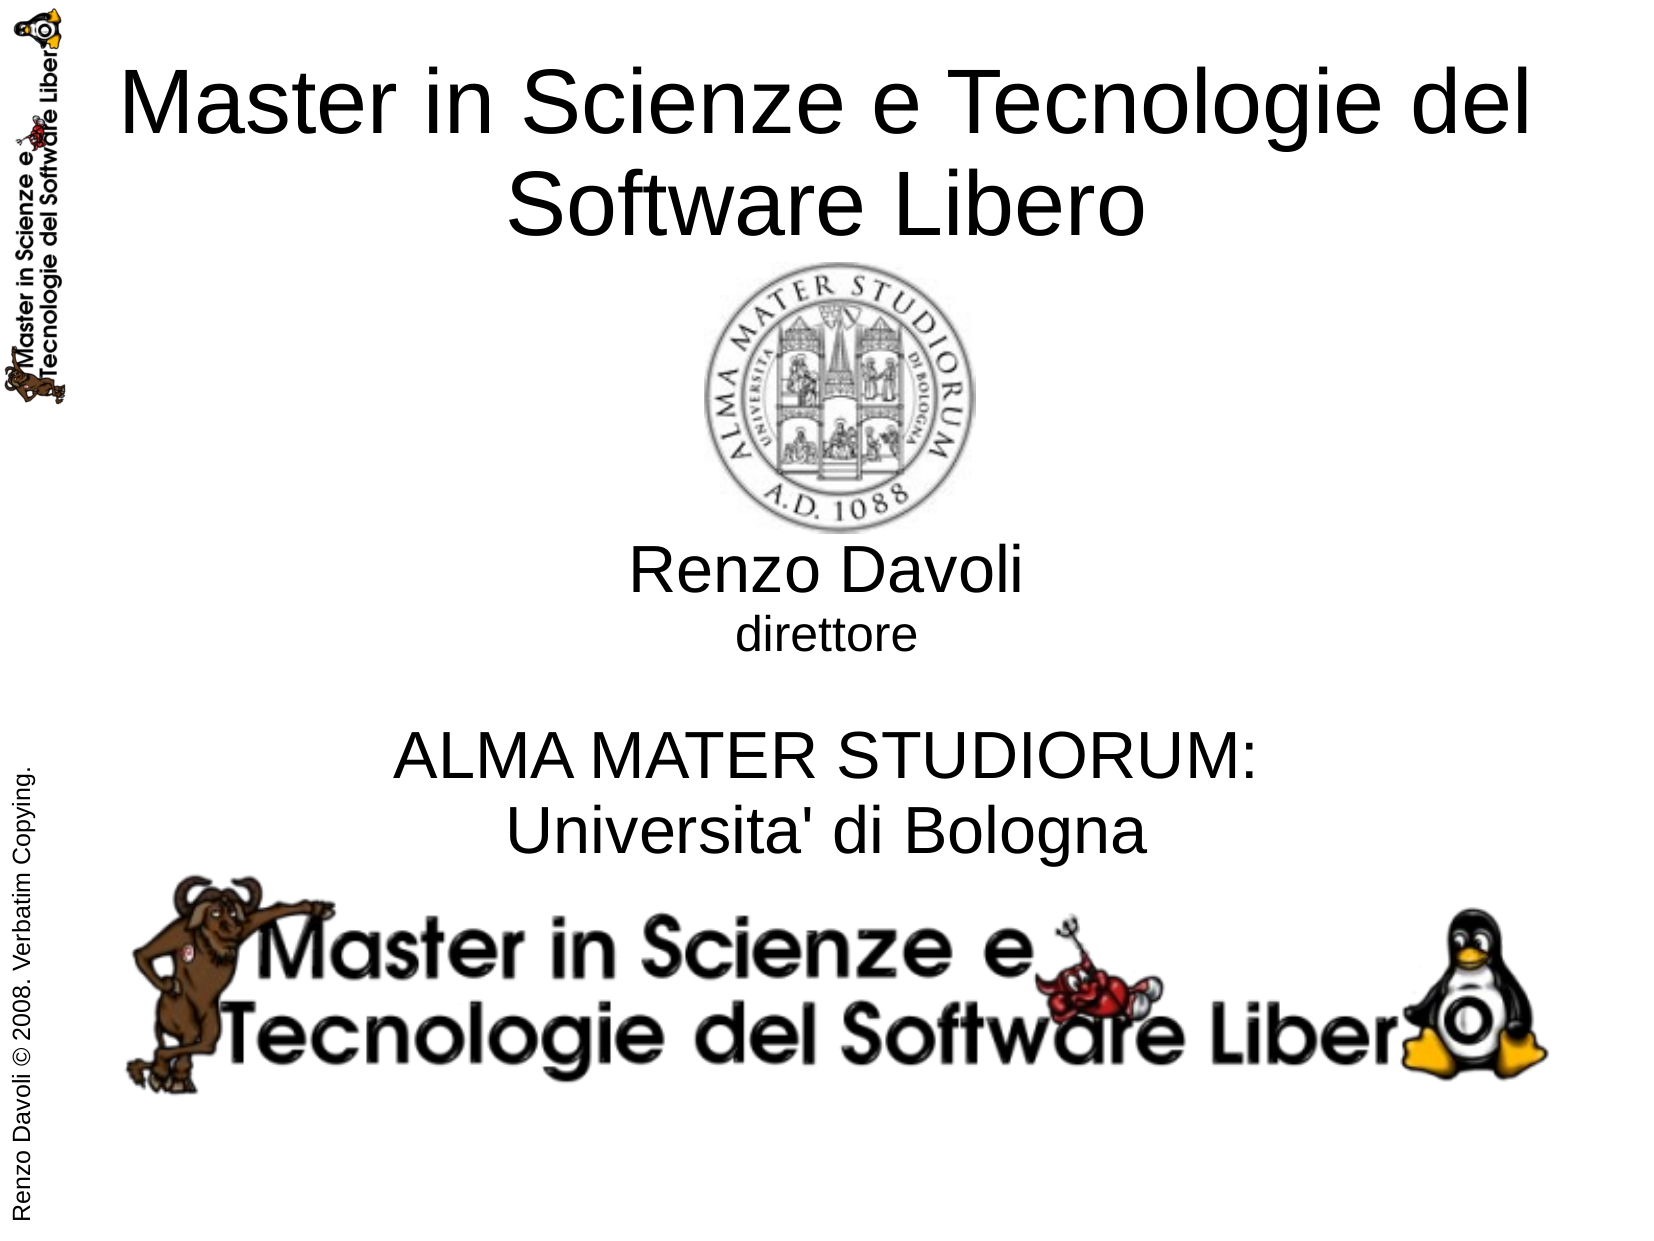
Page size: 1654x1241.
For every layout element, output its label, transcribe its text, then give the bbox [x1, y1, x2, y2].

picture [1, 2, 69, 413]
subtitle Renzo Davoli direttore ALMA MATER STUDIORUM: Universita' di Bologna [82, 297, 1571, 1102]
title Master in Scienze e Tecnologie del Software Libero [82, 49, 1571, 257]
picture [94, 862, 1576, 1109]
picture [704, 262, 976, 534]
